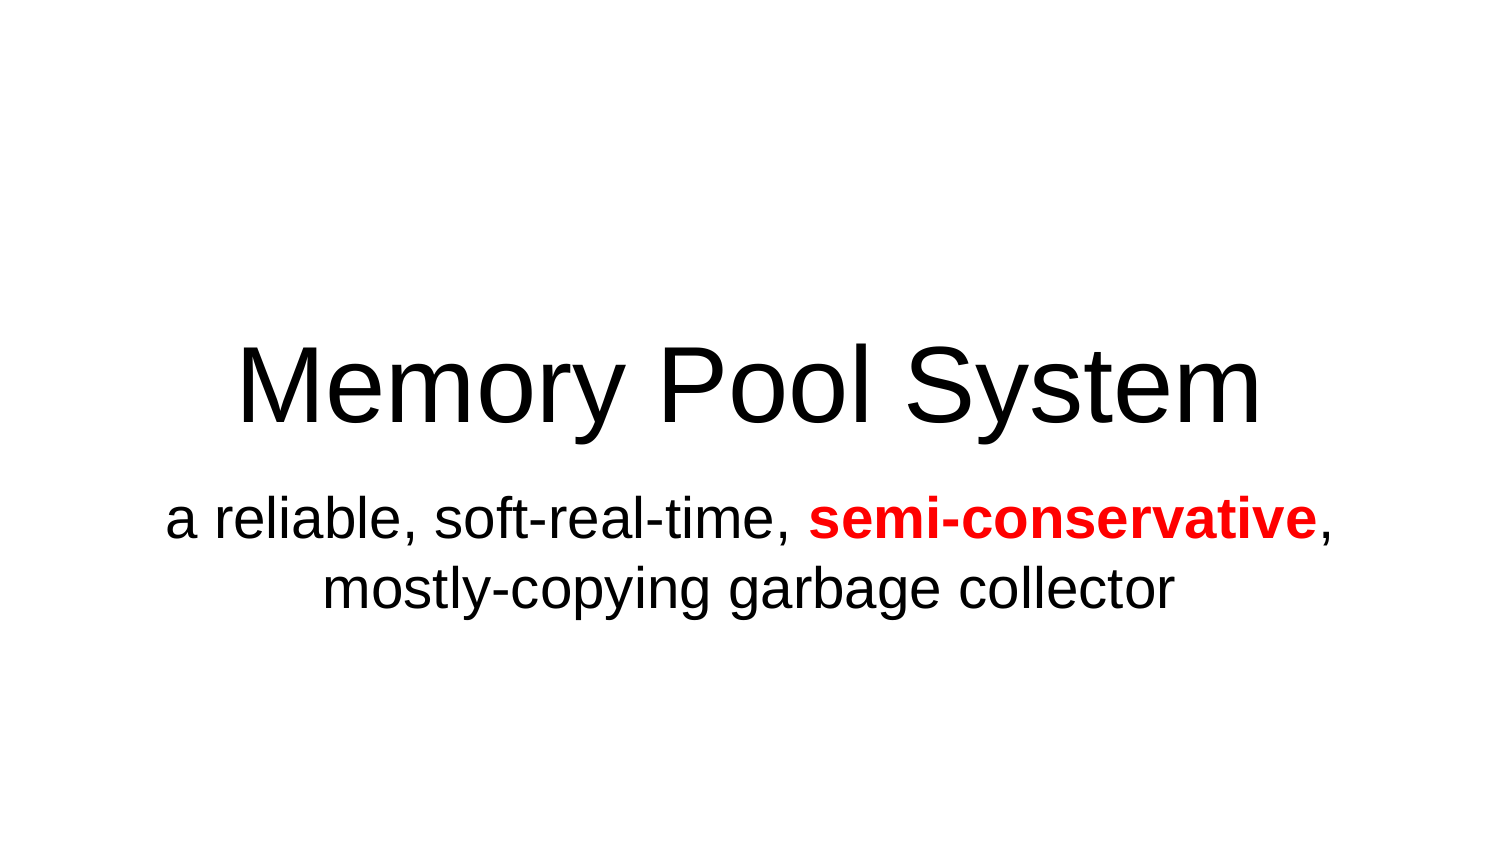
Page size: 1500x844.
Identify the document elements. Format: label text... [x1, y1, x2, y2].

title Memory Pool System [51, 122, 1449, 459]
subtitle a reliable, soft-real-time, semi-conservative, mostly-copying garbage collector [51, 464, 1449, 746]
